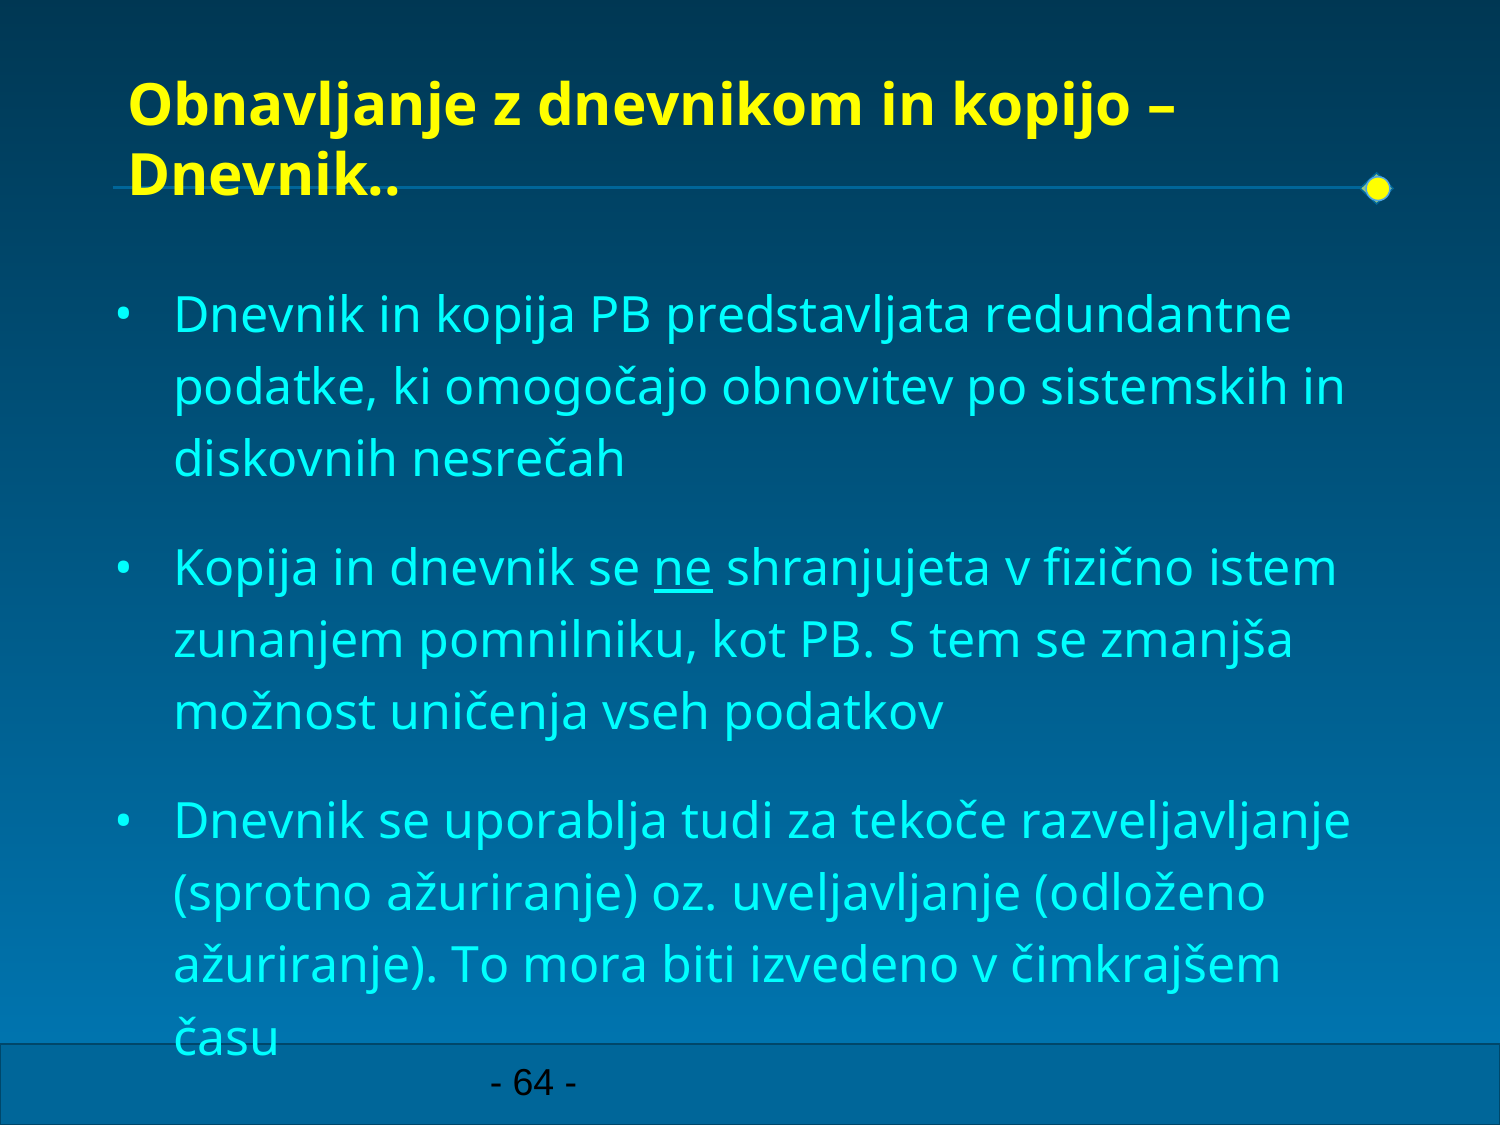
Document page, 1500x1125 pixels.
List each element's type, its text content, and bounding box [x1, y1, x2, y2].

list Dnevnik in kopija PB predstavljata redundantne podatke, ki omogočajo obnovitev po sistemskih in diskovnih nesrečah Kopija in dnevnik se ne shranjujeta v fizično istem zunanjem pomnilniku, kot PB. S tem se zmanjša možnost uničenja vseh podatkov Dnevnik se uporablja tudi za tekoče razveljavljanje (sprotno ažuriranje) oz. uveljavljanje (odloženo ažuriranje). To mora biti izvedeno v čimkrajšem času [99, 262, 1412, 1035]
title Obnavljanje z dnevnikom in kopijo – Dnevnik.. [112, 94, 1459, 181]
